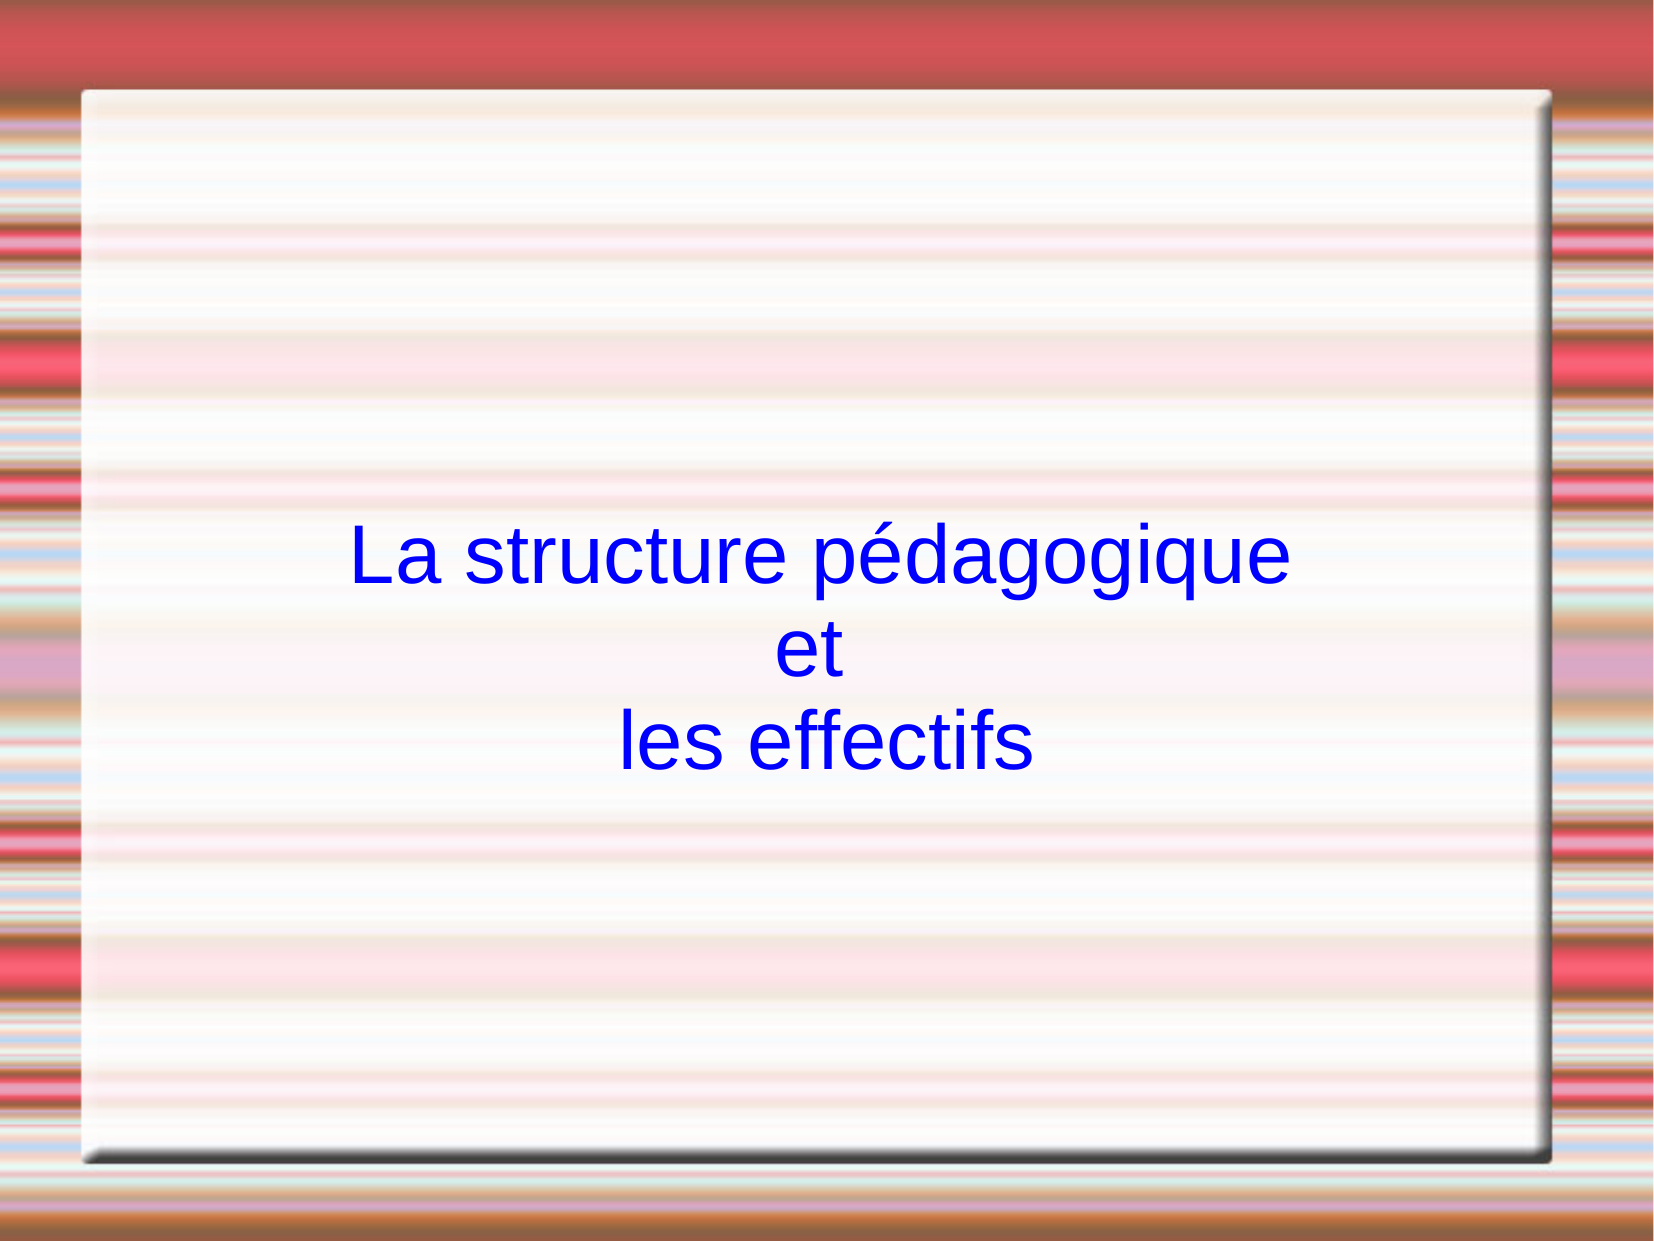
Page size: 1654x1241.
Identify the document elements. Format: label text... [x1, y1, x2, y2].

picture [0, 0, 1654, 1241]
subtitle La structure pédagogique et les effectifs [106, 88, 1536, 1068]
